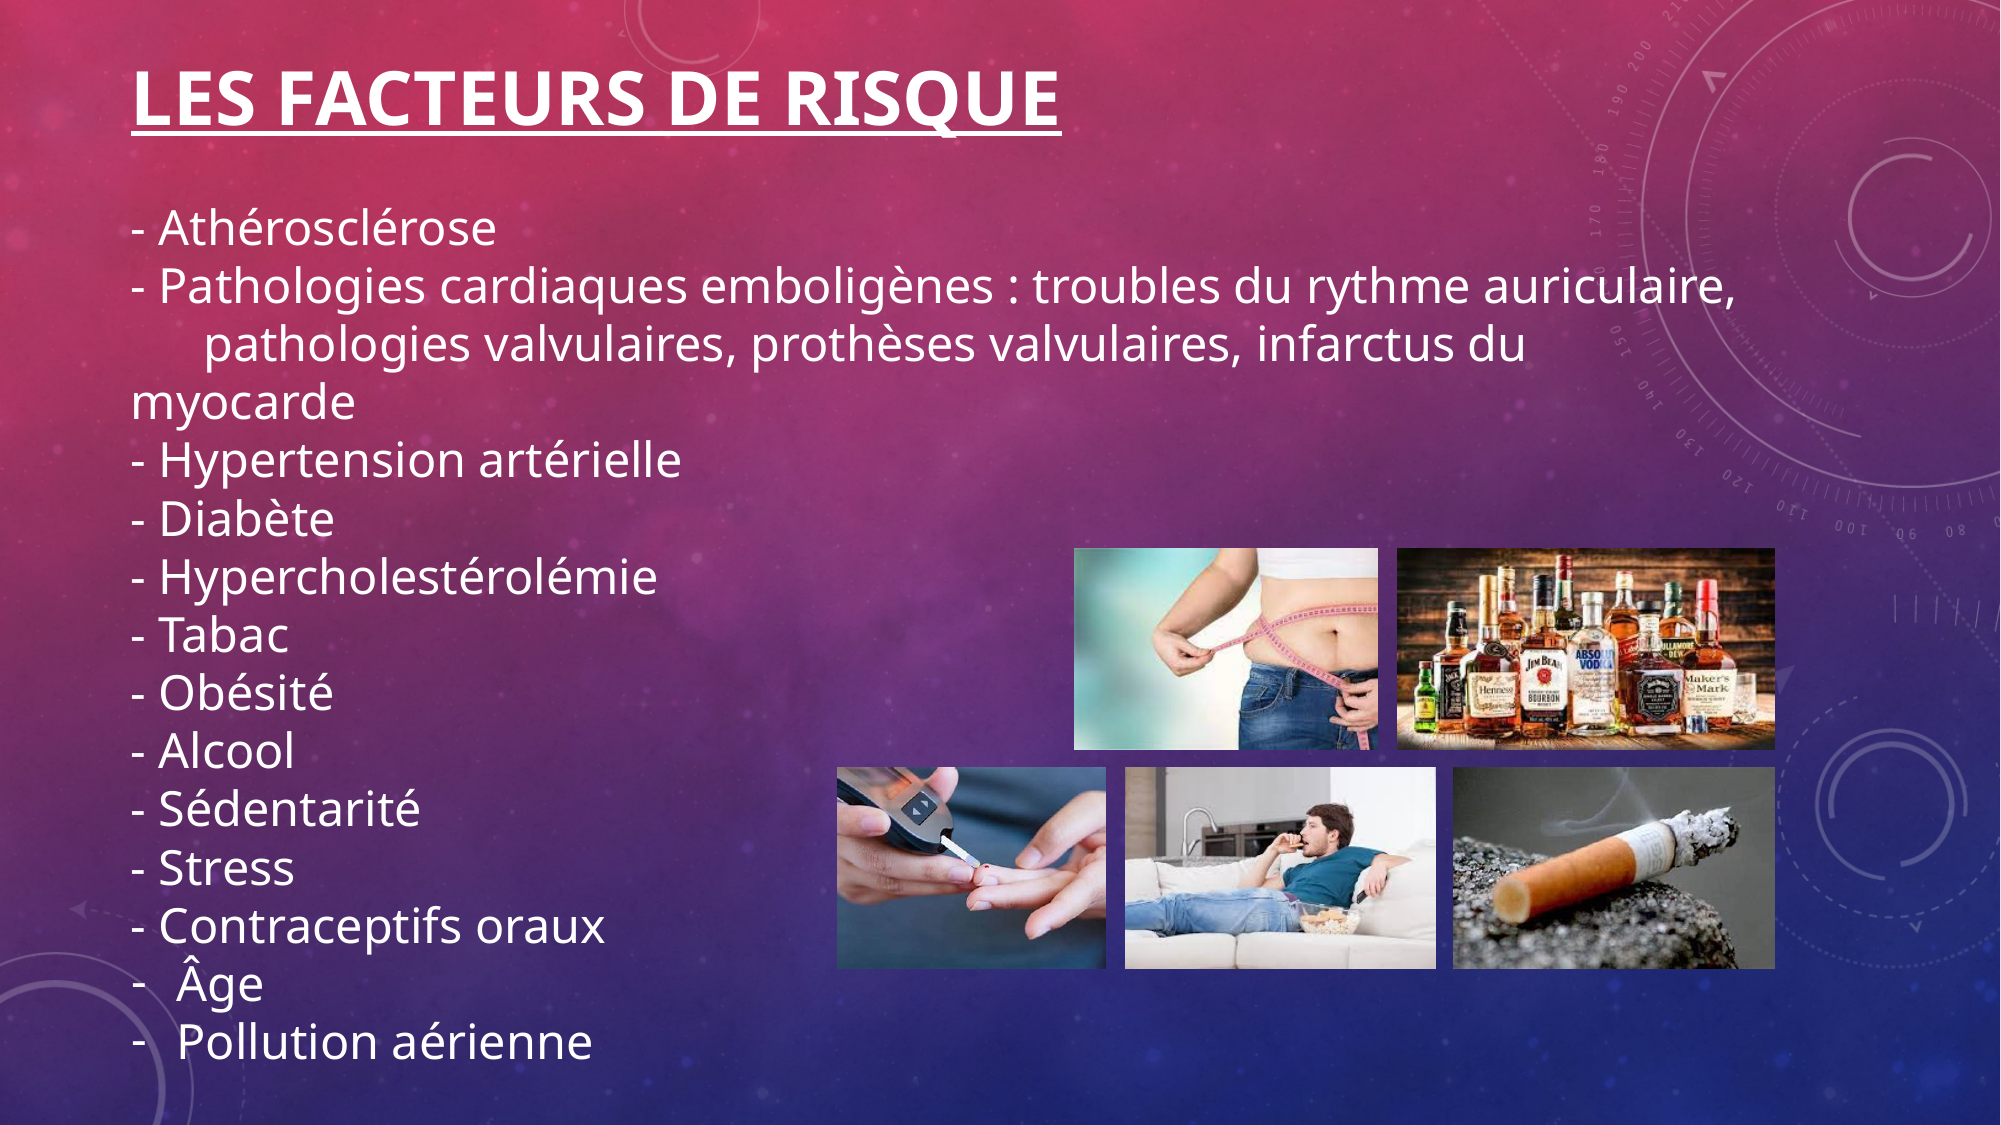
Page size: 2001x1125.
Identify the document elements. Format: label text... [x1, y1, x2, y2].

list - Athérosclérose - Pathologies cardiaques emboligènes : troubles du rythme auriculaire, pathologies valvulaires, prothèses valvulaires, infarctus du myocarde - Hypertension artérielle - Diabète - Hypercholestérolémie - Tabac - Obésité - Alcool - Sédentarité - Stress - Contraceptifs oraux Âge Pollution aérienne [115, 184, 1778, 1081]
picture [1397, 548, 1775, 750]
picture [837, 767, 1106, 969]
picture [1125, 767, 1436, 969]
picture [1074, 548, 1378, 750]
title Les facteurs de risque [115, 34, 1778, 157]
picture [1453, 767, 1775, 969]
